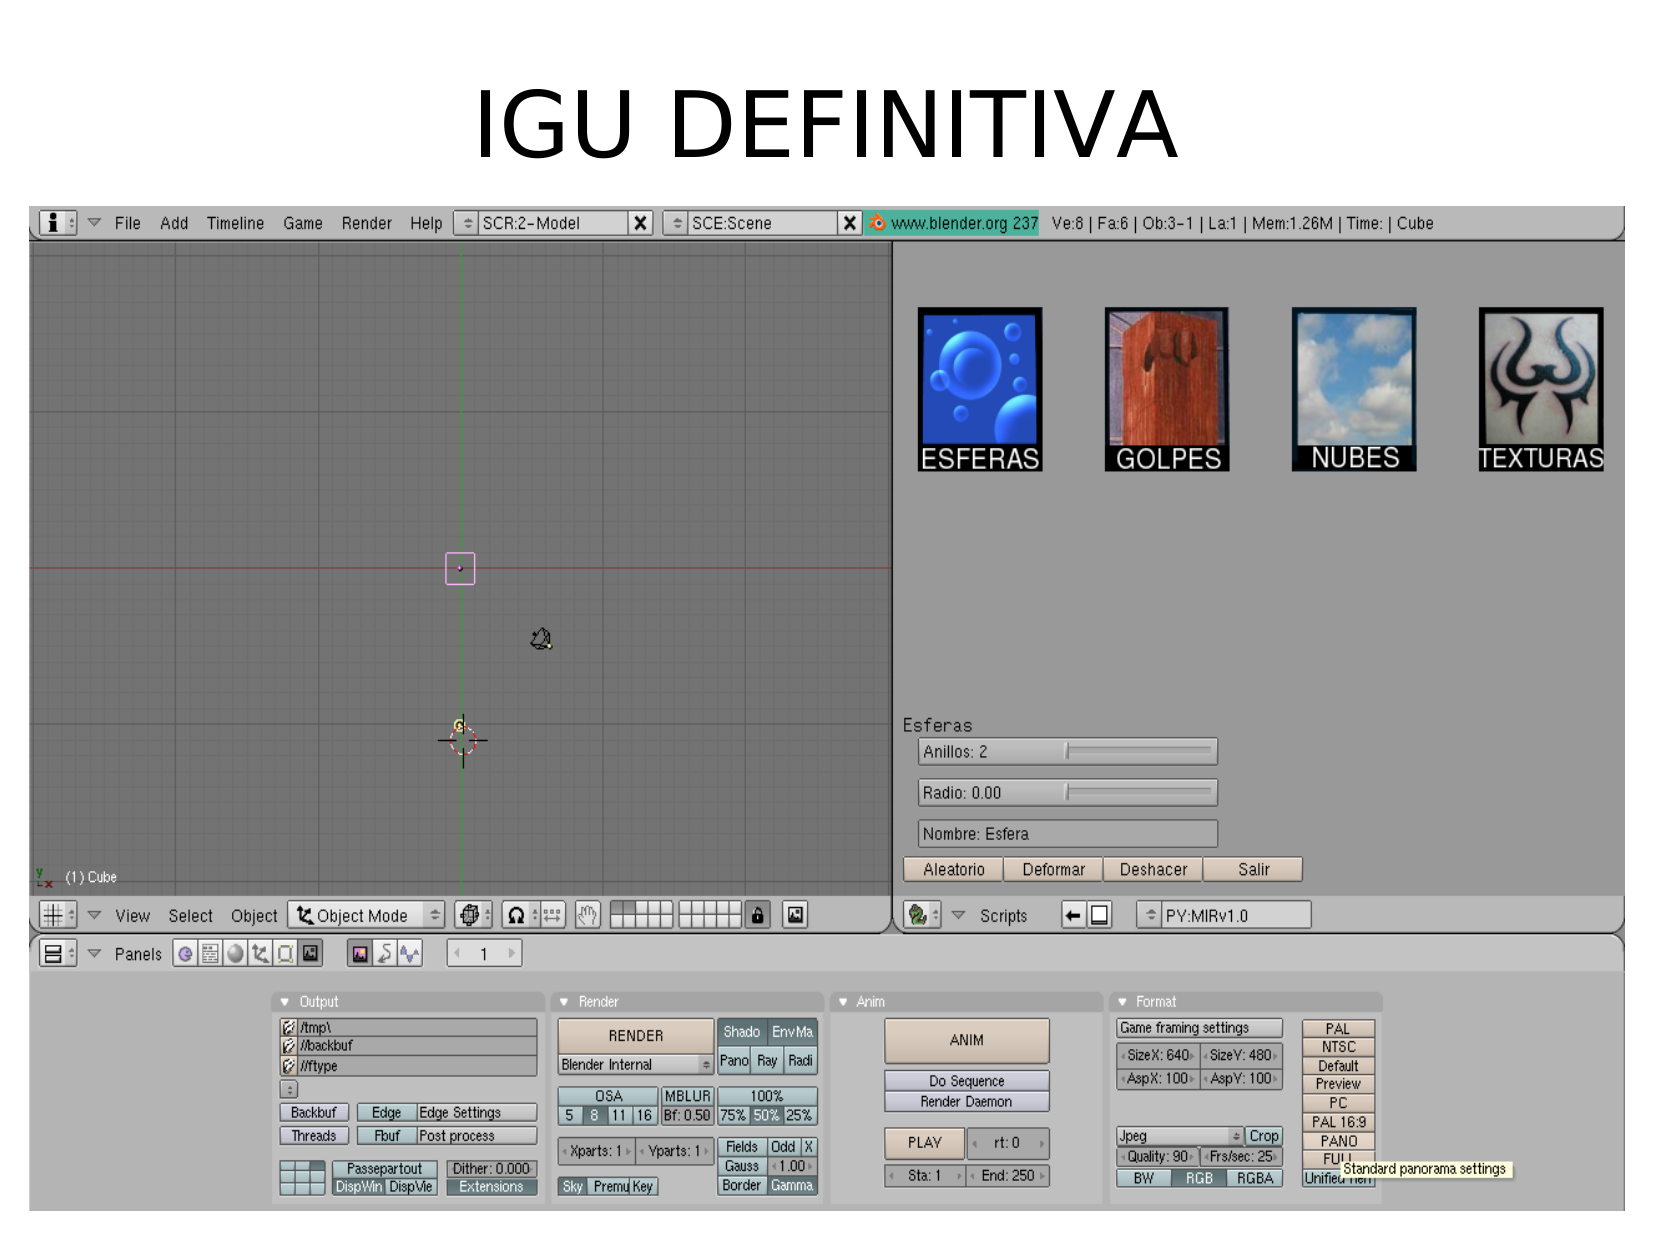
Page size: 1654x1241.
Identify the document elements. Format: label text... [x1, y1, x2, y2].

title IGU DEFINITIVA [82, 46, 1571, 206]
picture [29, 206, 1625, 1211]
